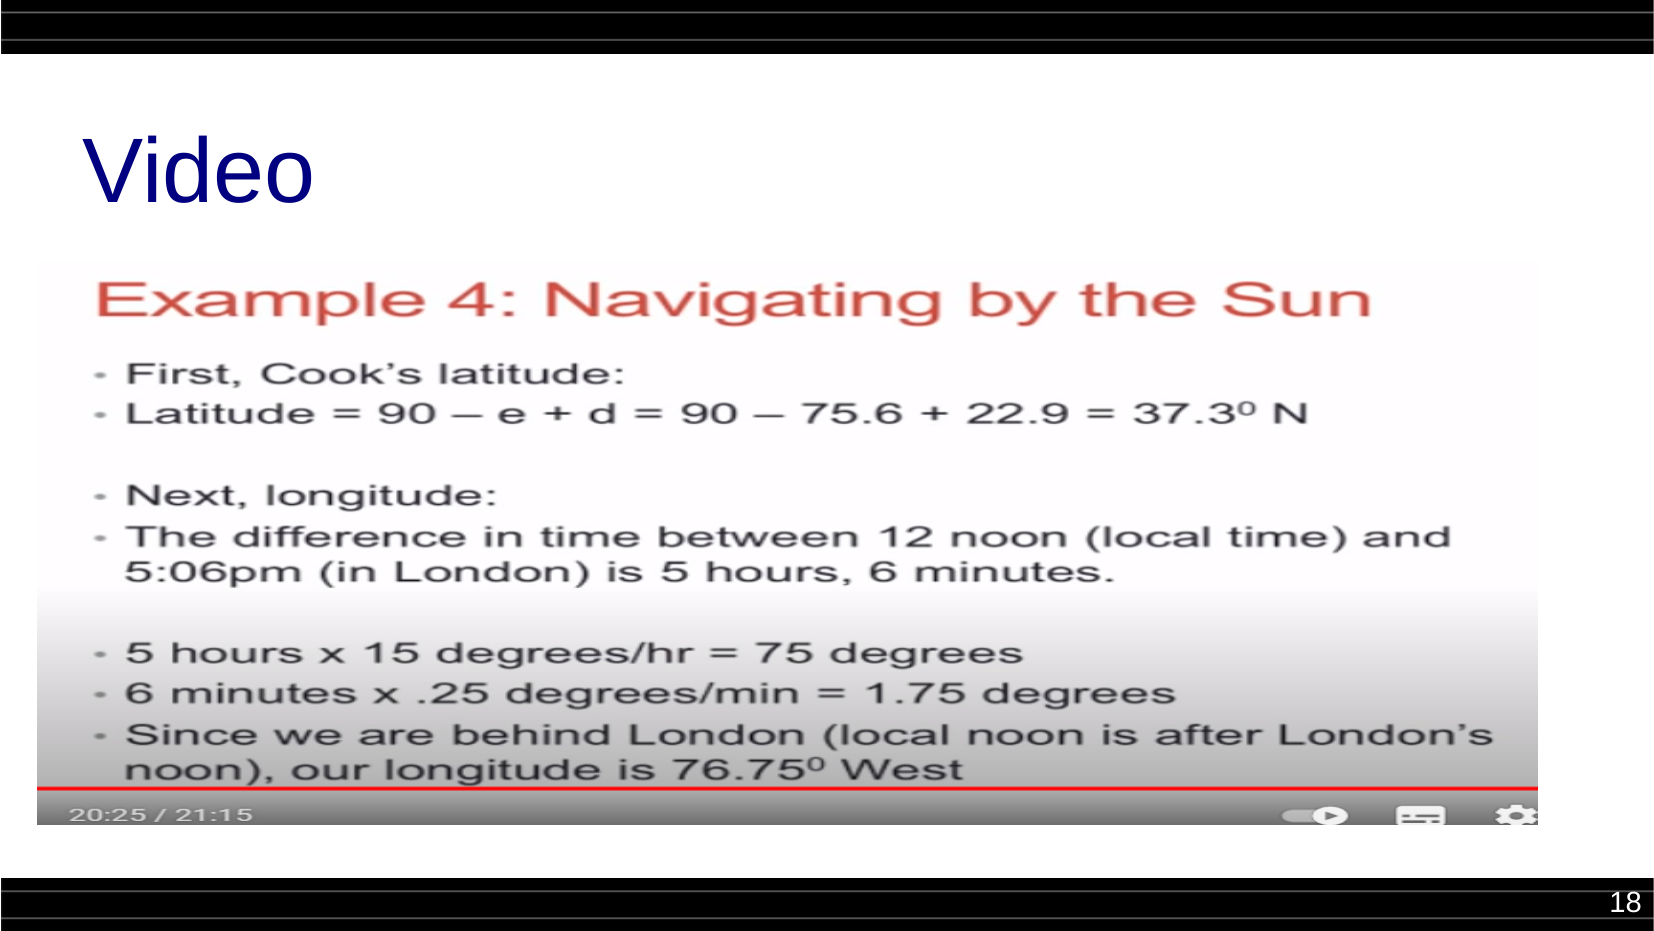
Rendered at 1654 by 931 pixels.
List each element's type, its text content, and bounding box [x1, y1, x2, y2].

picture [1, 878, 1654, 931]
picture [1, 0, 1654, 54]
picture [37, 262, 1538, 826]
title Video [82, 92, 1571, 249]
